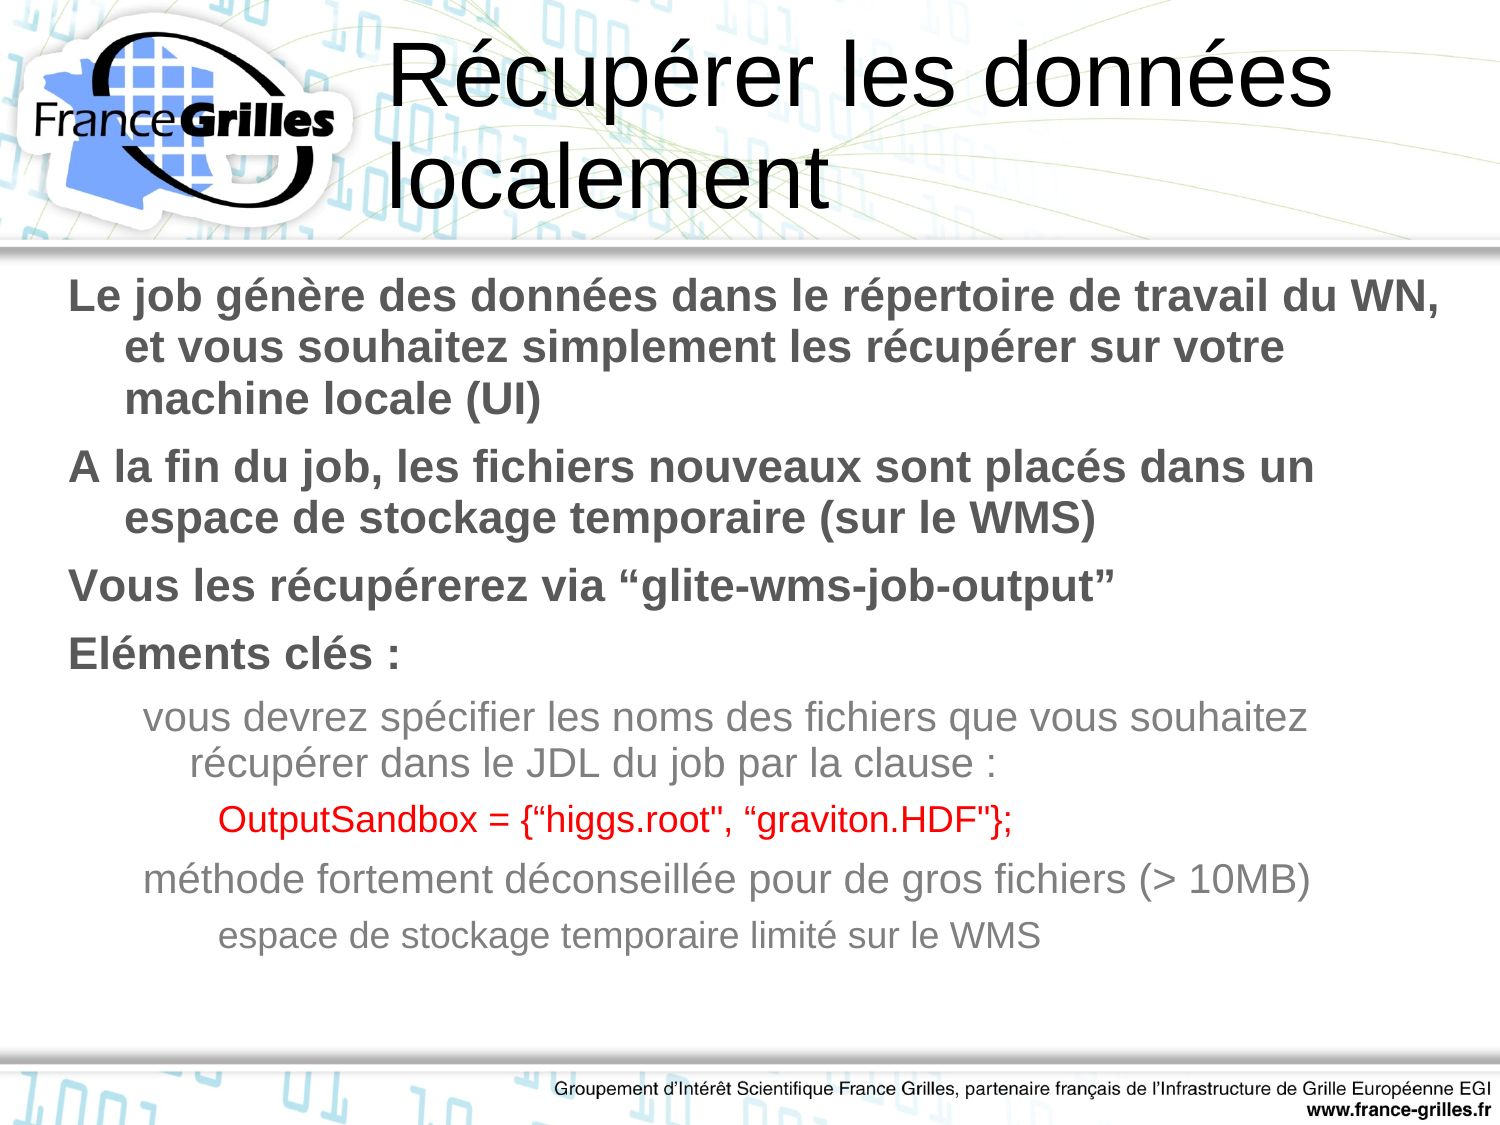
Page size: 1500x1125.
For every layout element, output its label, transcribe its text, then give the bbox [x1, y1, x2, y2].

list Le job génère des données dans le répertoire de travail du WN, et vous souhaitez simplement les récupérer sur votre machine locale (UI) A la fin du job, les fichiers nouveaux sont placés dans un espace de stockage temporaire (sur le WMS) Vous les récupérerez via “glite-wms-job-output” Eléments clés : vous devrez spécifier les noms des fichiers que vous souhaitez récupérer dans le JDL du job par la clause : OutputSandbox = {“higgs.root", “graviton.HDF"}; méthode fortement déconseillée pour de gros fichiers (> 10MB) espace de stockage temporaire limité sur le WMS [53, 262, 1459, 1046]
title Récupérer les données localement [372, 4, 1459, 248]
picture [0, 0, 1500, 1125]
